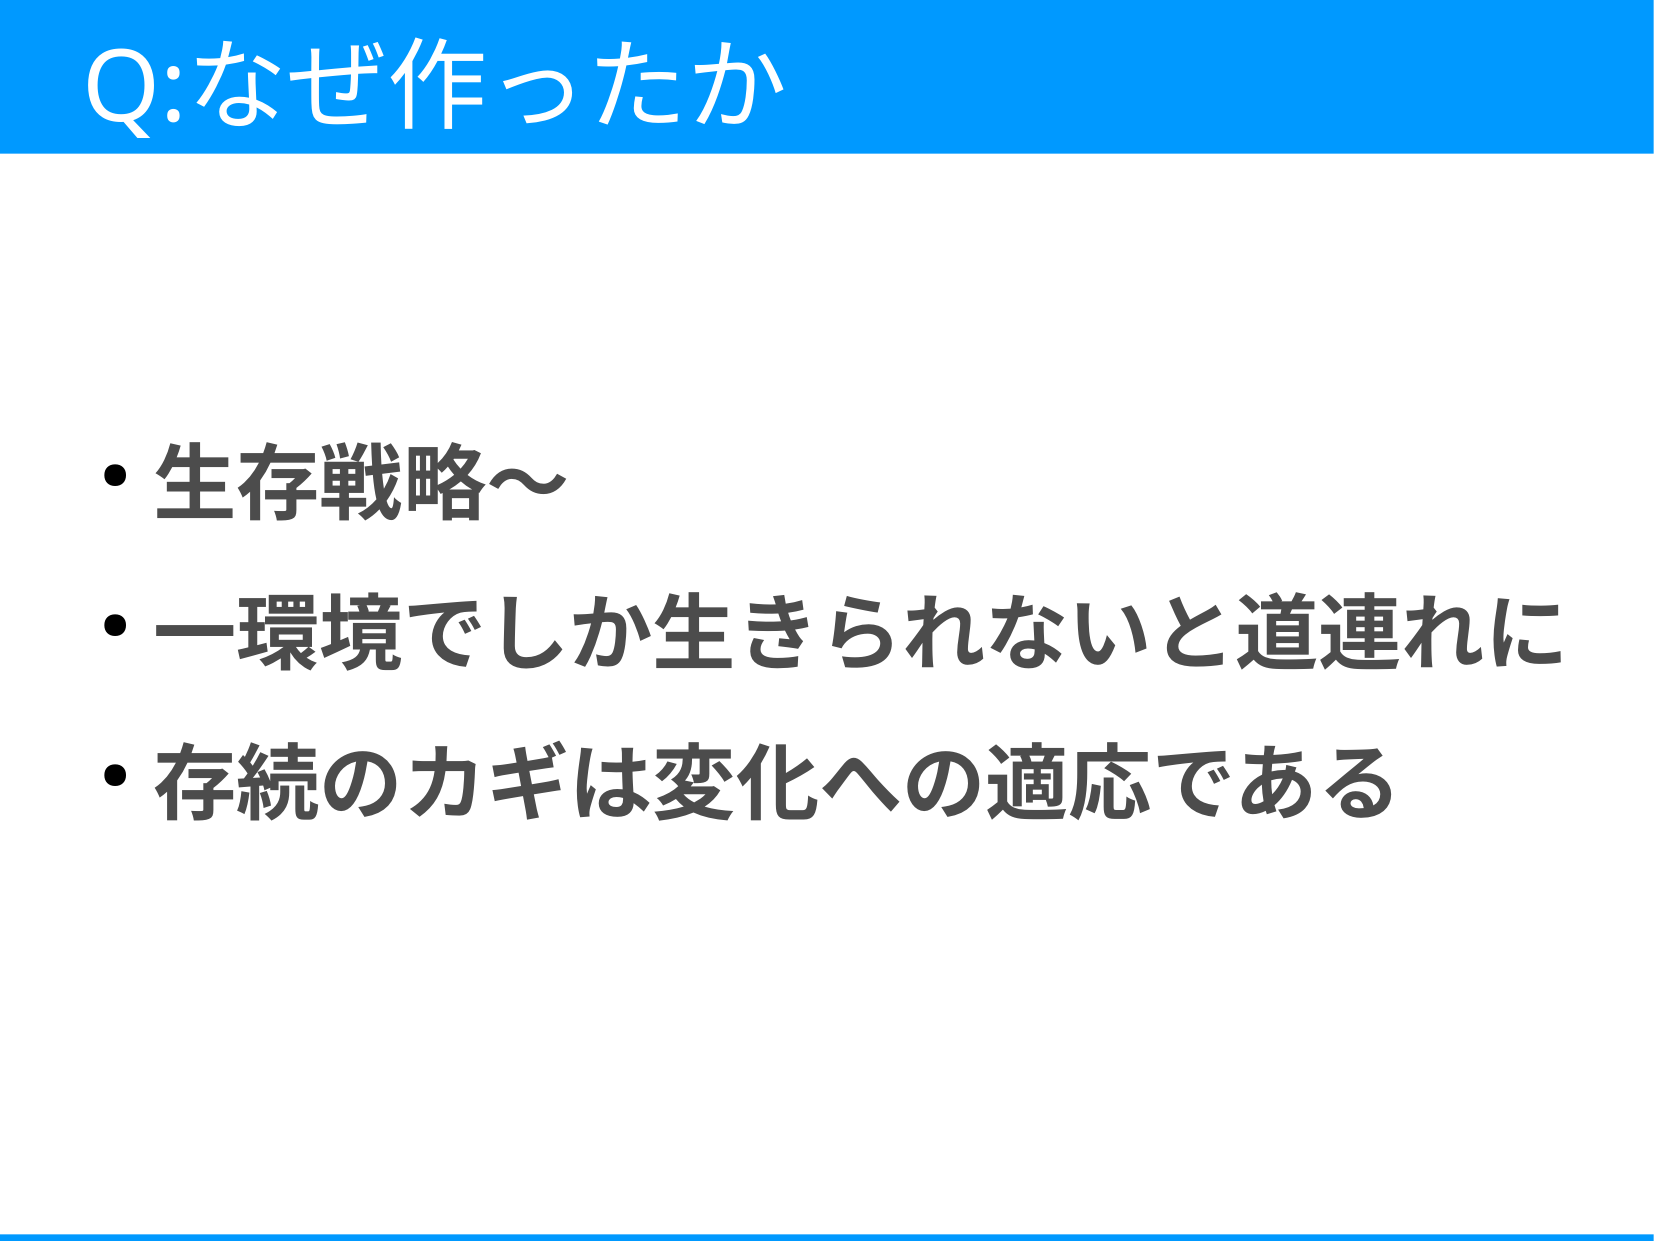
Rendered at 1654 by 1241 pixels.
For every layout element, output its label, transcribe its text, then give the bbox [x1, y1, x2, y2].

title Q:なぜ作ったか [82, 3, 1571, 153]
list 生存戦略～ 一環境でしか生きられないと道連れに 存続のカギは変化への適応である [82, 417, 1571, 1137]
